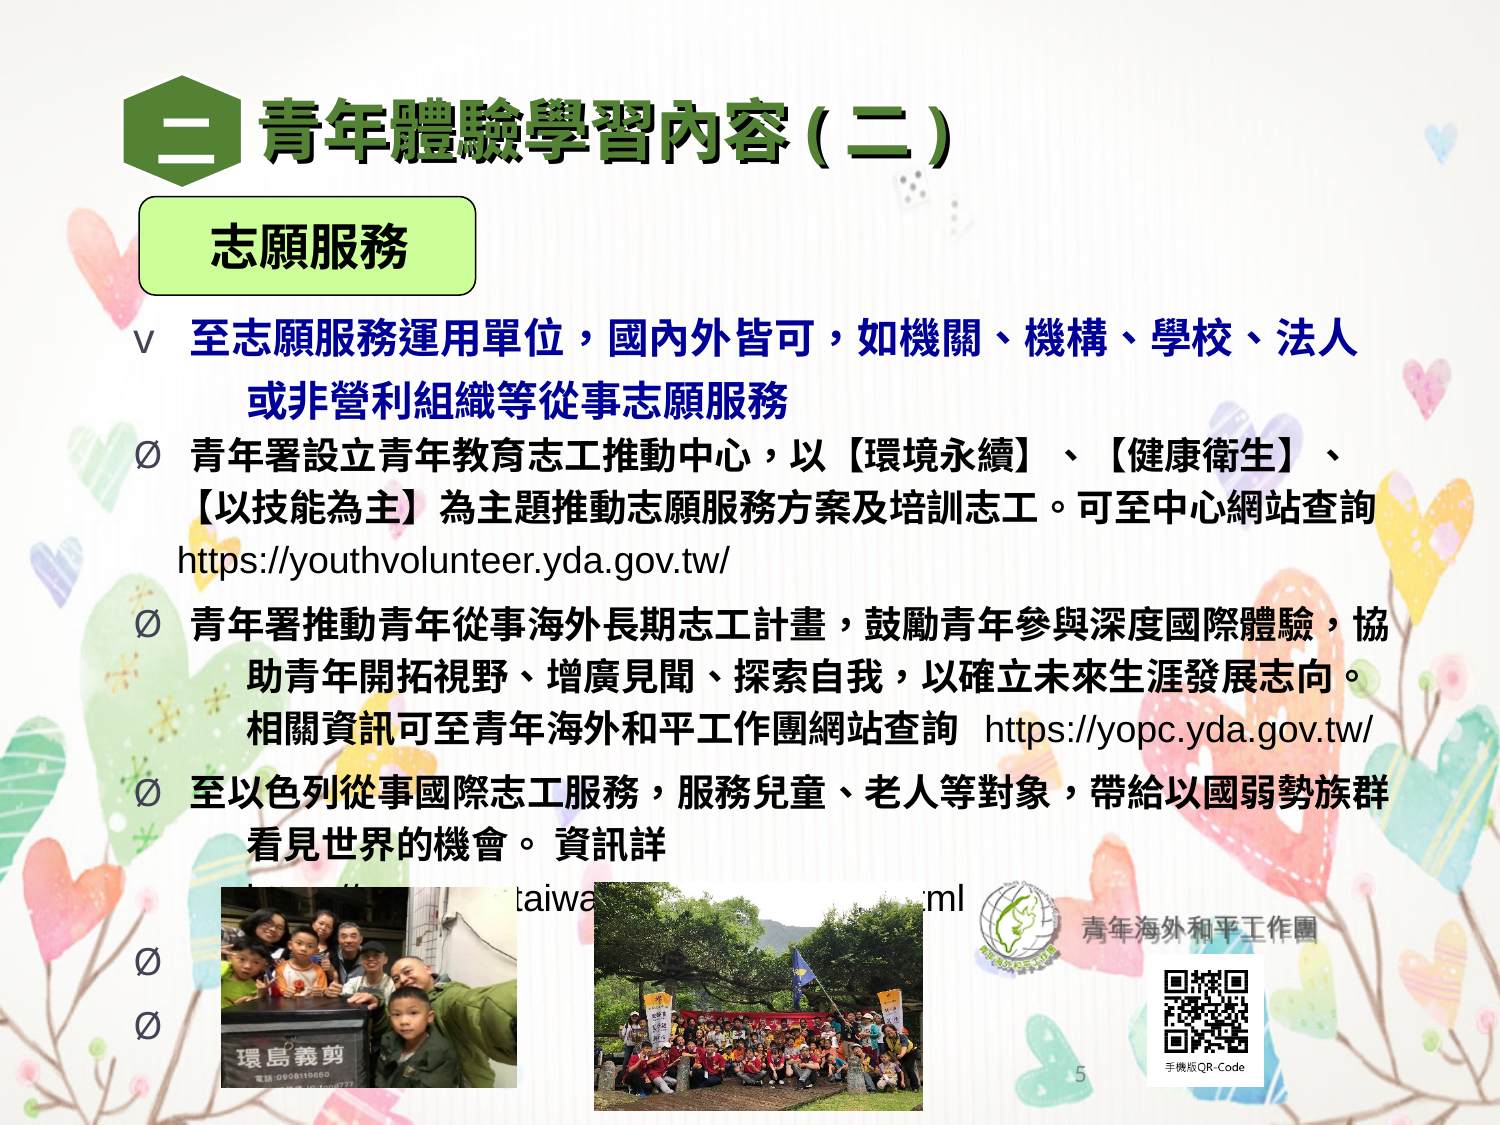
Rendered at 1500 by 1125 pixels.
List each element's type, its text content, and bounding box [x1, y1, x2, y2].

text_box 至志願服務運用單位，國內外皆可，如機關、機構、學校、法人或非營利組織等從事志願服務 青年署設立青年教育志工推動中心，以【環境永續】、【健康衛生】、 【以技能為主】為主題推動志願服務方案及培訓志工。可至中心網站查詢 https://youthvolunteer.yda.gov.tw/ 青年署推動青年從事海外長期志工計畫，鼓勵青年參與深度國際體驗，協助青年開拓視野、增廣見聞、探索自我，以確立未來生涯發展志向。相關資訊可至青年海外和平工作團網站查詢 https://yopc.yda.gov.tw/ 至以色列從事國際志工服務，服務兒童、老人等對象，帶給以國弱勢族群看見世界的機會。 資訊詳https://www.roc-taiwan.org/il/post/1198.html [122, 294, 1403, 774]
picture [594, 1103, 923, 1111]
picture [977, 877, 1319, 1042]
text_box 5 [1059, 1042, 1397, 1103]
picture [594, 882, 923, 1042]
text_box 青年體驗學習內容(二) [247, 80, 978, 186]
text_box [496, 1042, 1004, 1103]
picture [221, 887, 517, 1088]
text_box 二 [122, 73, 243, 189]
text_box [139, 196, 476, 294]
text_box 志願服務 [194, 207, 462, 284]
